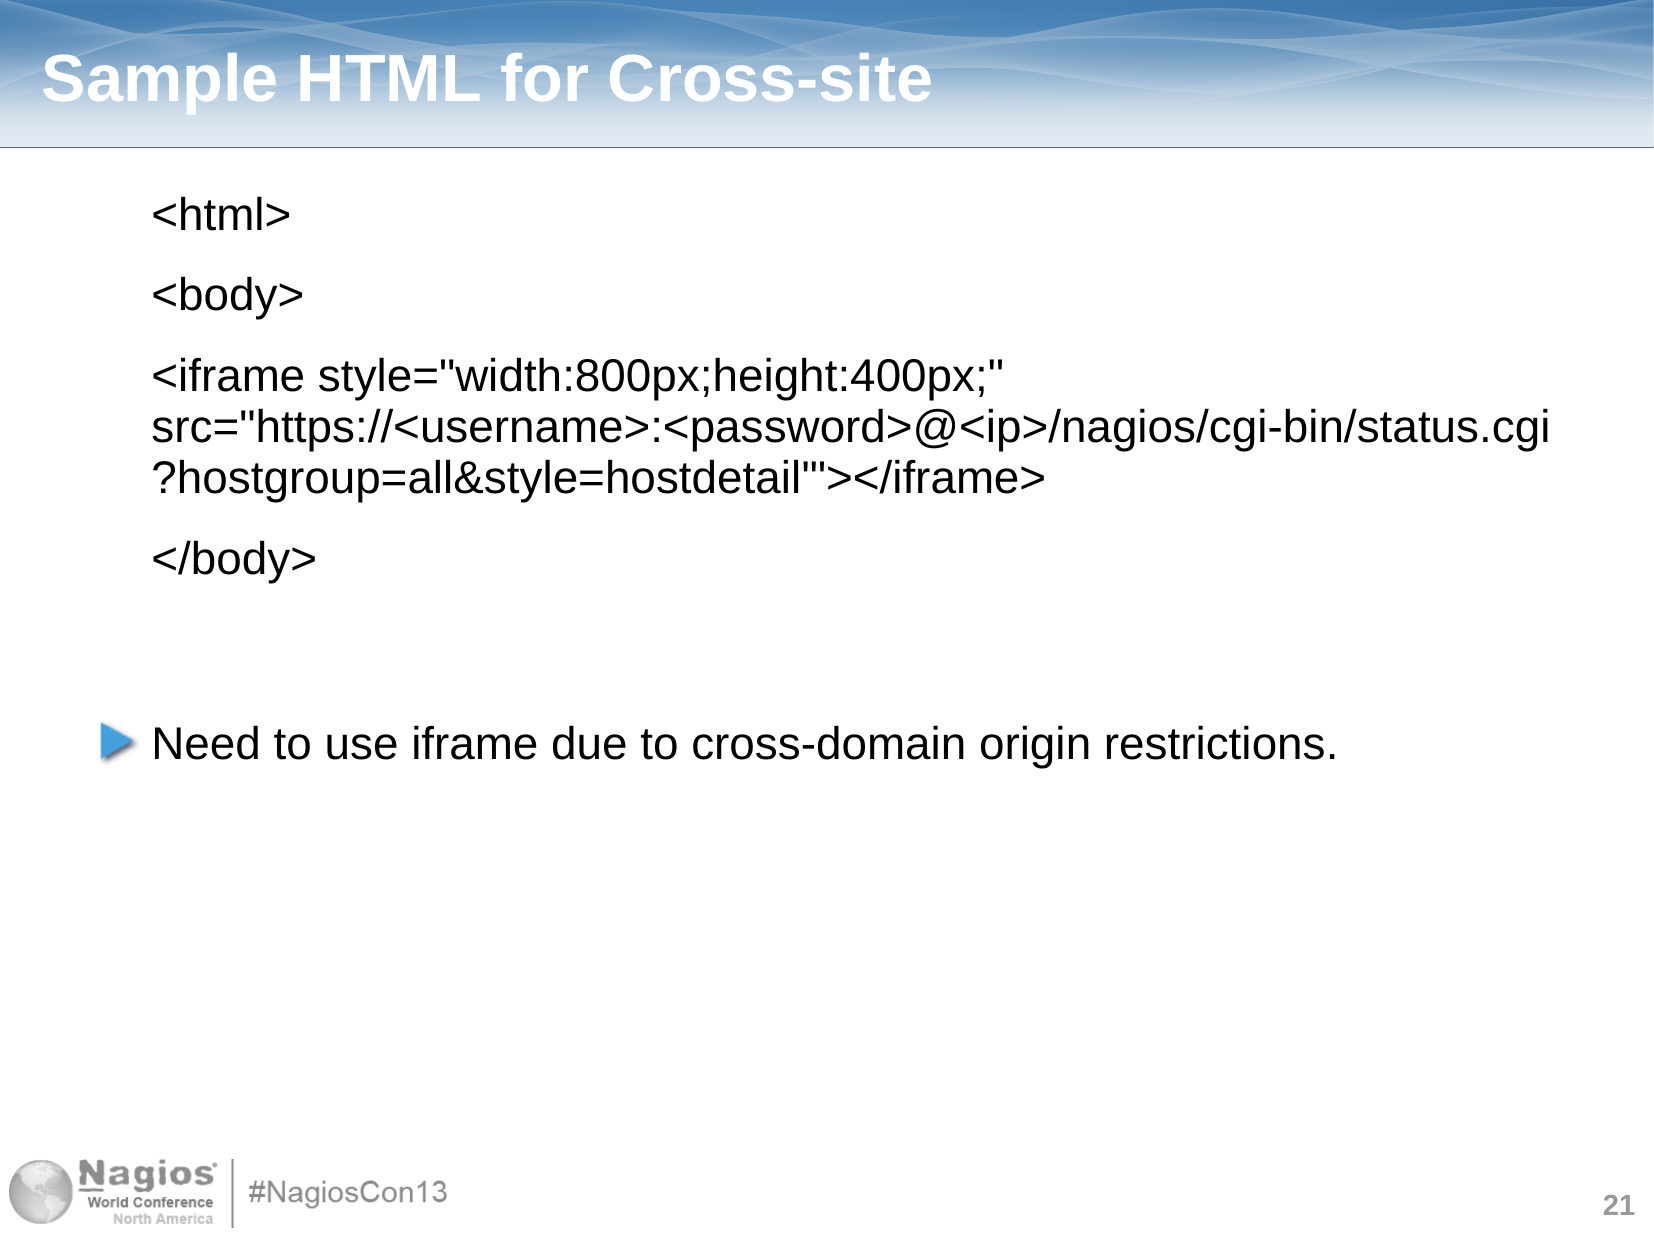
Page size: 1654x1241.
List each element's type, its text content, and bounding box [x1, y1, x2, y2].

picture [0, 0, 1654, 147]
list <html> <body> <iframe style="width:800px;height:400px;" src="https://<username>:<password>@<ip>/nagios/cgi-bin/status.cgi?hostgroup=all&style=hostdetail'"></iframe> </body> Need to use iframe due to cross-domain origin restrictions. [80, 188, 1569, 1007]
picture [9, 1159, 453, 1228]
title Sample HTML for Cross-site [41, 29, 1248, 127]
